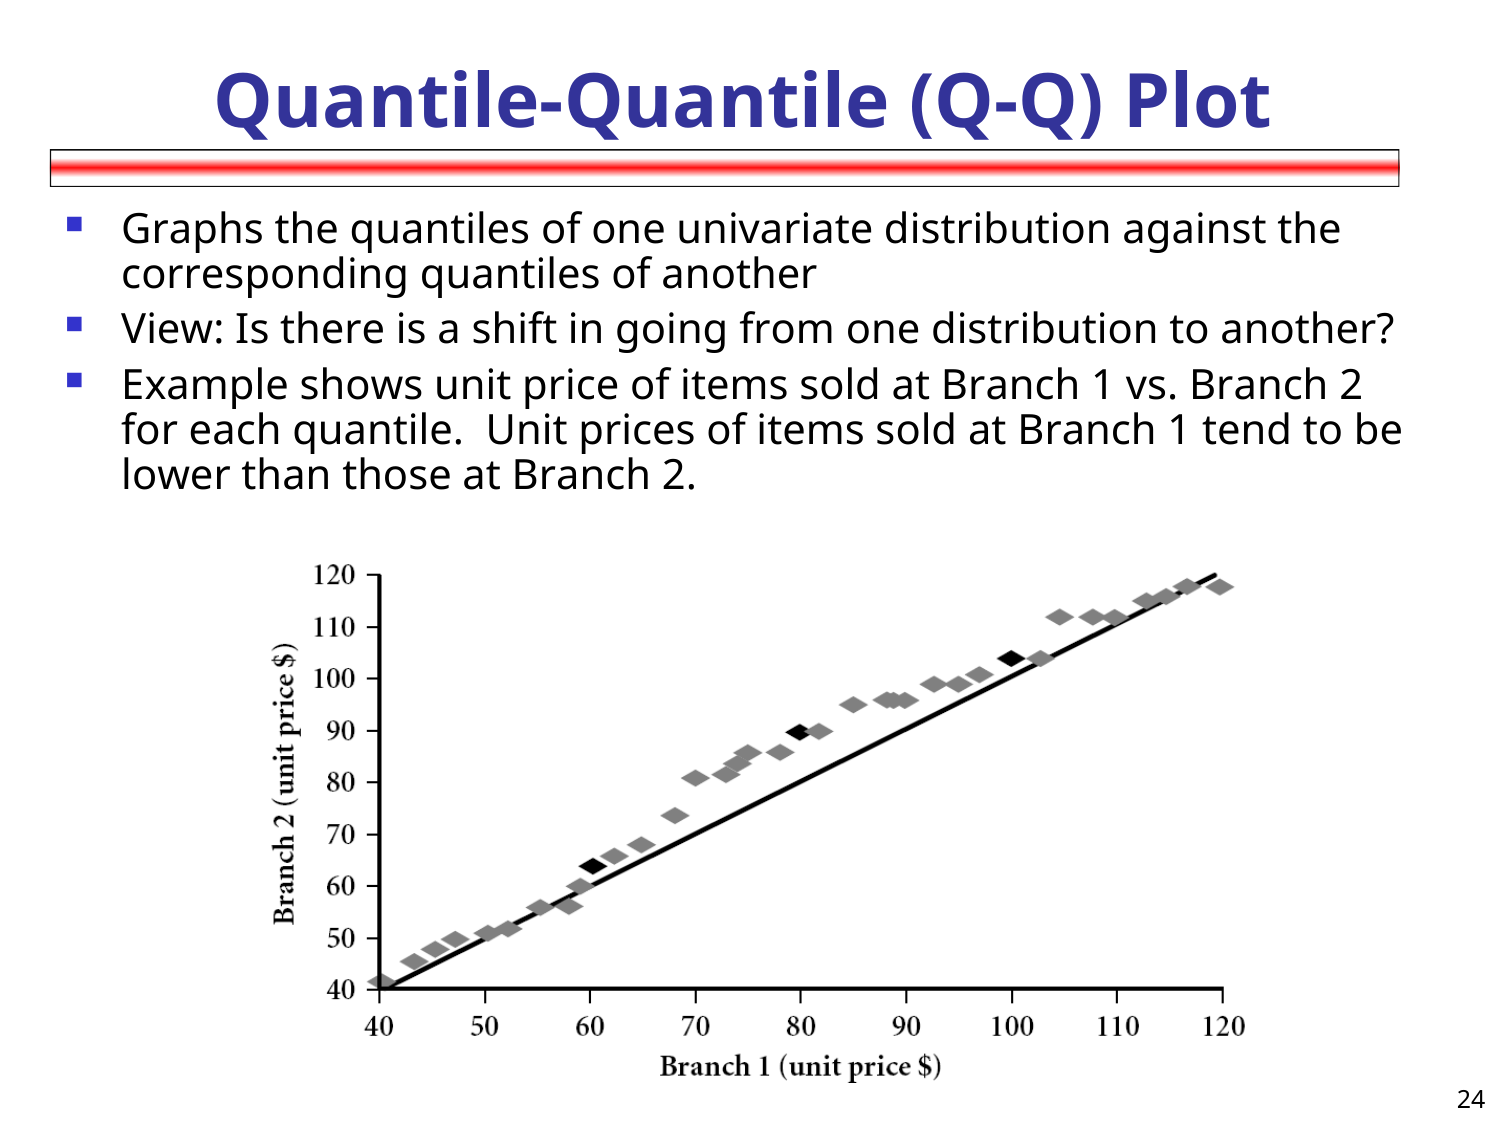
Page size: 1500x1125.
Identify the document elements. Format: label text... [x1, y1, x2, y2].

title Quantile-Quantile (Q-Q) Plot [24, 44, 1463, 150]
text_box <number> [1187, 1062, 1500, 1125]
picture [260, 556, 1251, 1083]
list Graphs the quantiles of one univariate distribution against the corresponding quantiles of another View: Is there is a shift in going from one distribution to another? Example shows unit price of items sold at Branch 1 vs. Branch 2 for each quantile. Unit prices of items sold at Branch 1 tend to be lower than those at Branch 2. [49, 199, 1425, 556]
